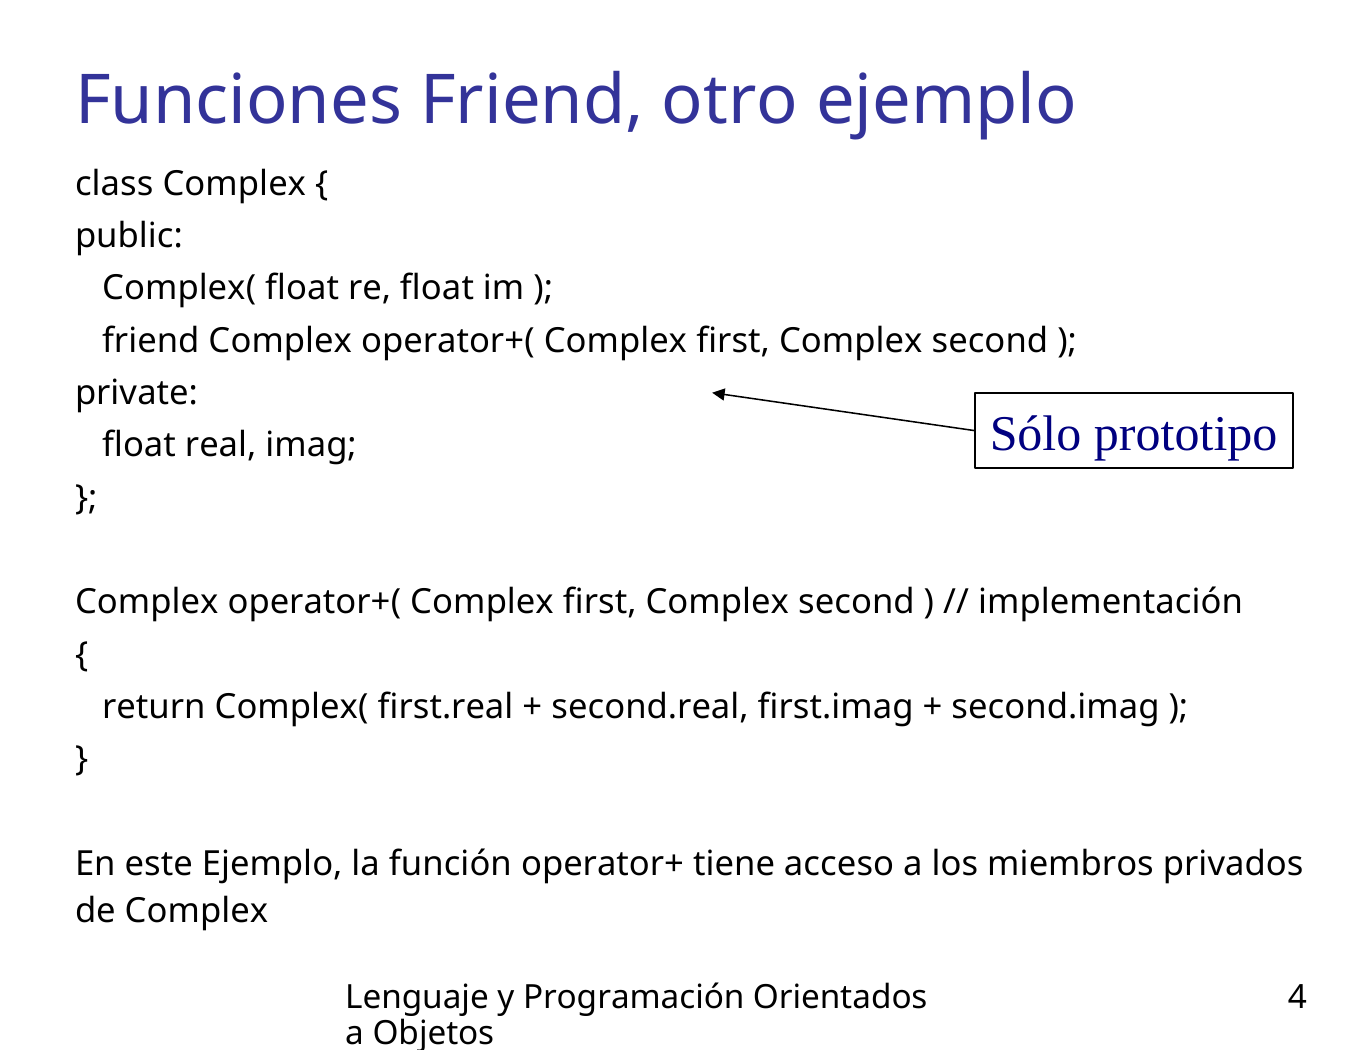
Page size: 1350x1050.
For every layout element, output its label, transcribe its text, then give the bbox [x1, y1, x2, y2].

list class Complex { public: Complex( float re, float im ); friend Complex operator+( Complex first, Complex second ); private: float real, imag; }; Complex operator+( Complex first, Complex second ) // implementación { return Complex( first.real + second.real, first.imag + second.imag ); } En este Ejemplo, la función operator+ tiene acceso a los miembros privados de Complex [75, 157, 1316, 938]
title Funciones Friend, otro ejemplo [75, 16, 1319, 168]
text_box Sólo prototipo [975, 393, 1293, 469]
